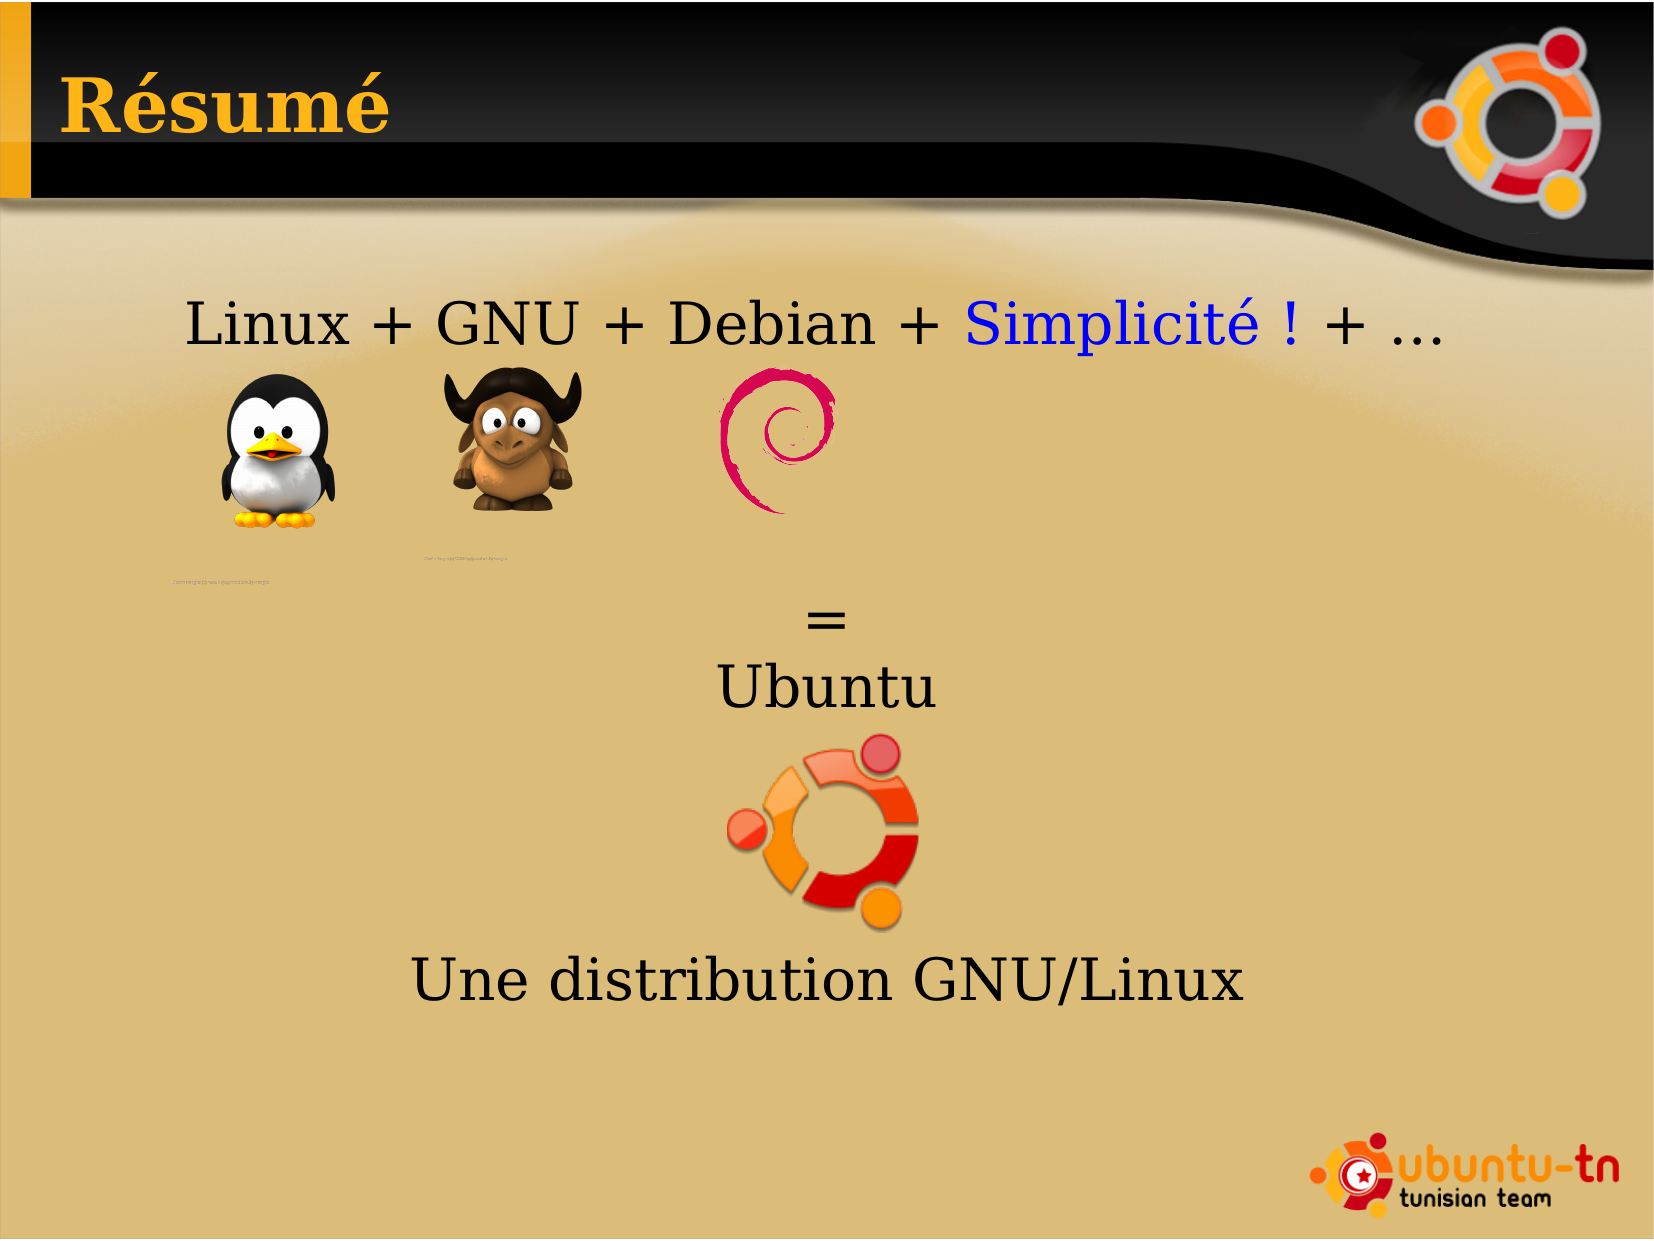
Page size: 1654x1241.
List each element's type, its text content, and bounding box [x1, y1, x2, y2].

picture [0, 0, 1654, 1241]
title Résumé [59, 2, 1447, 210]
text_box Linux + GNU + Debian + Simplicité ! + … [169, 283, 1484, 367]
text_box = Ubuntu [169, 578, 1484, 730]
text_box Une distribution GNU/Linux [169, 939, 1484, 1022]
